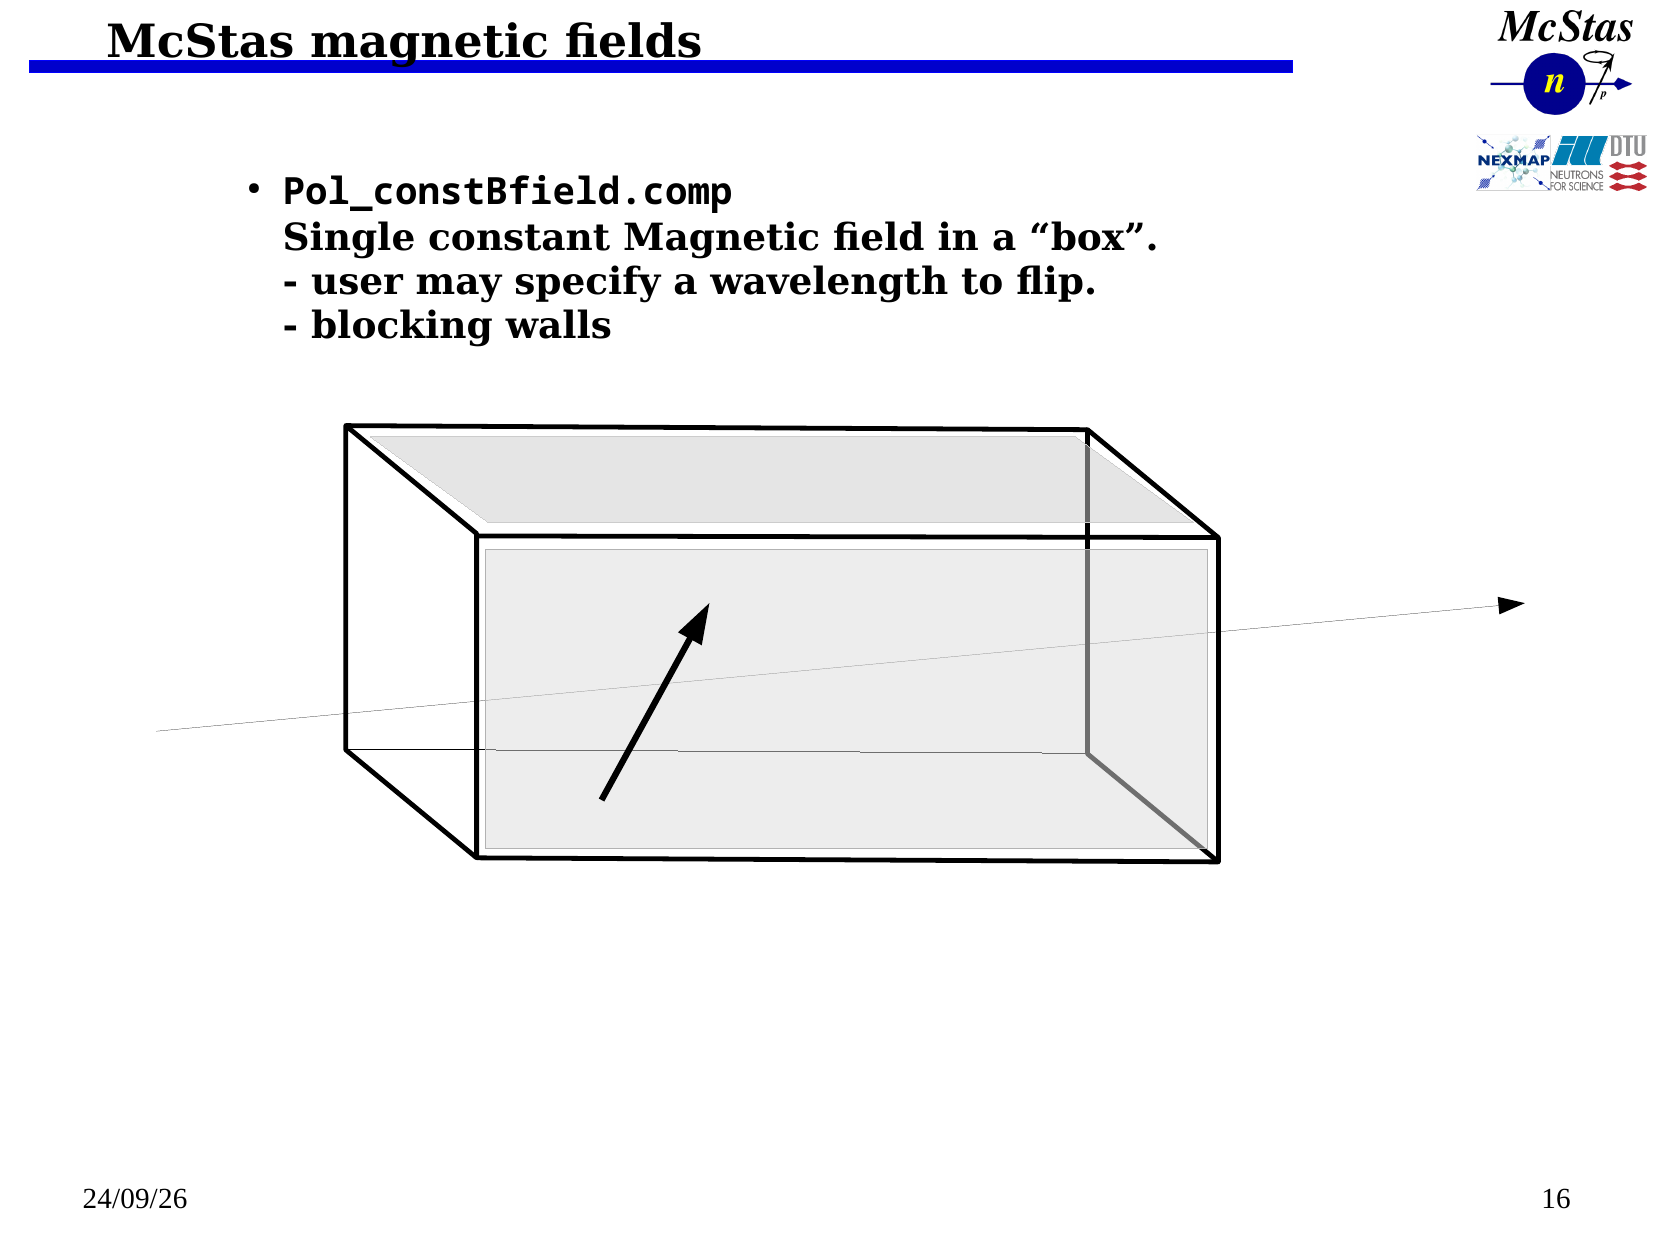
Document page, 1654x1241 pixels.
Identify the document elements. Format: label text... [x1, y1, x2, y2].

picture [1476, 10, 1647, 191]
text_box [485, 549, 1208, 849]
text_box [370, 436, 1194, 523]
text_box Pol_constBfield.comp Single constant Magnetic field in a “box”. - user may specify a wavelength to flip. - blocking walls [232, 156, 1180, 355]
title McStas magnetic fields [106, 11, 1489, 71]
